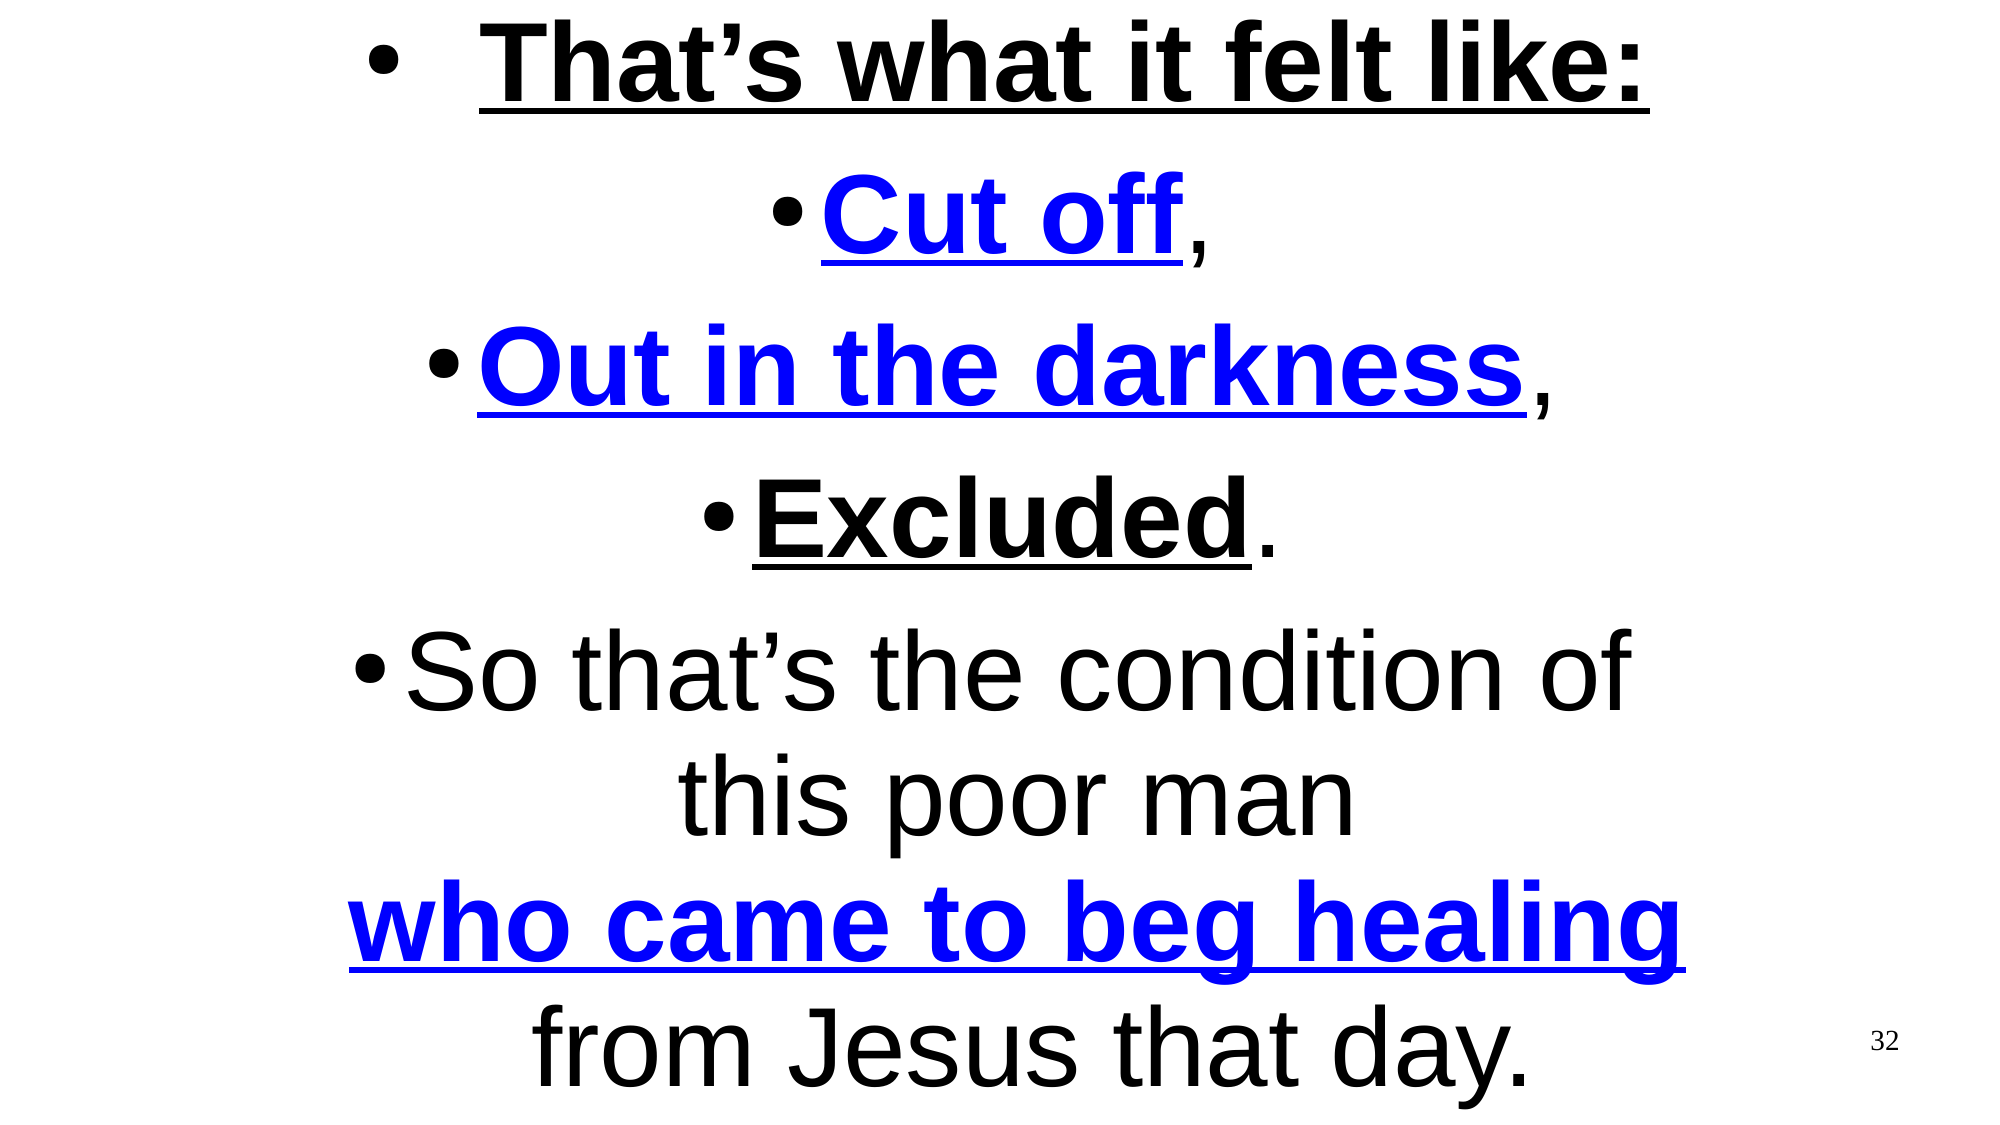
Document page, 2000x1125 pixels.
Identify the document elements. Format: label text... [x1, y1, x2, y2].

list That’s what it felt like: Cut off, Out in the darkness, Excluded. So that’s the condition of this poor man who came to beg healing from Jesus that day. [0, 0, 1996, 1123]
